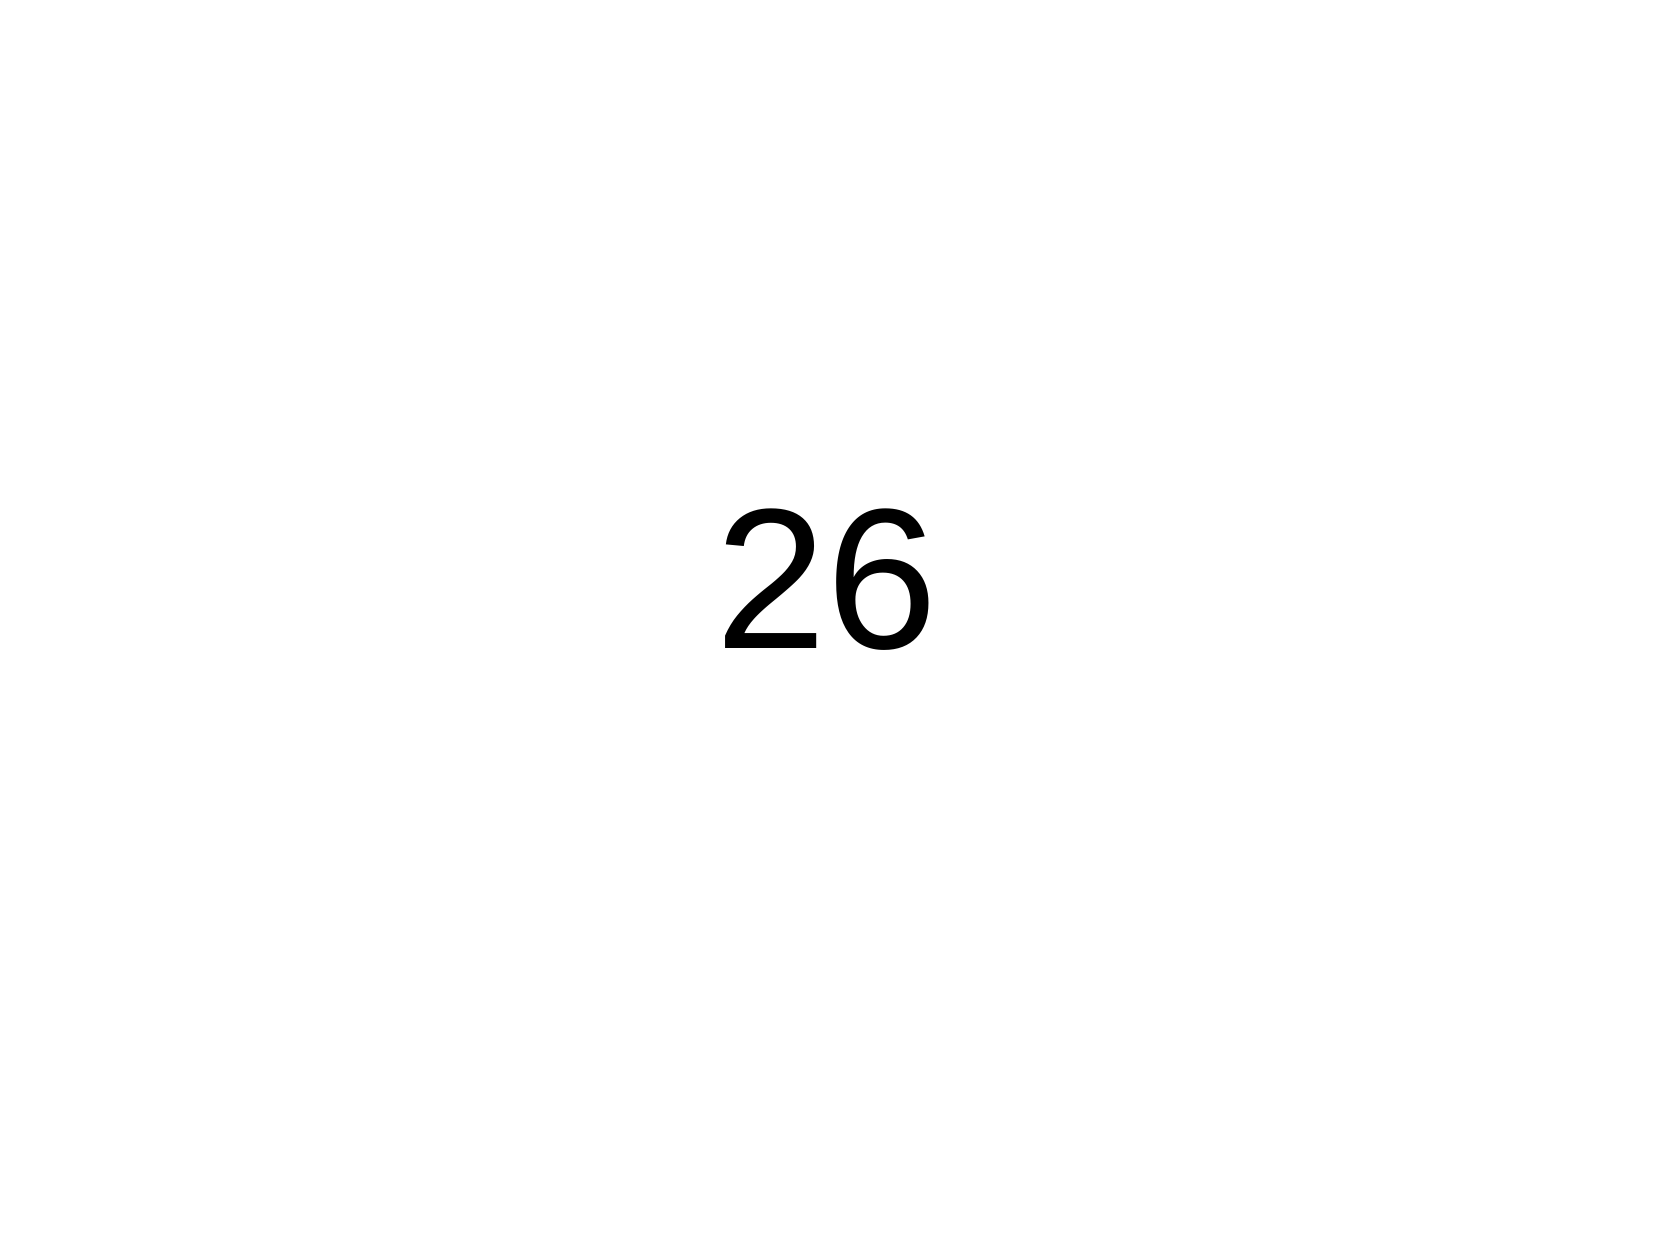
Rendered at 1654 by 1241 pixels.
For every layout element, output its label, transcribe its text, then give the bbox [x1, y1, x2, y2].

subtitle 26 [82, 49, 1571, 1109]
